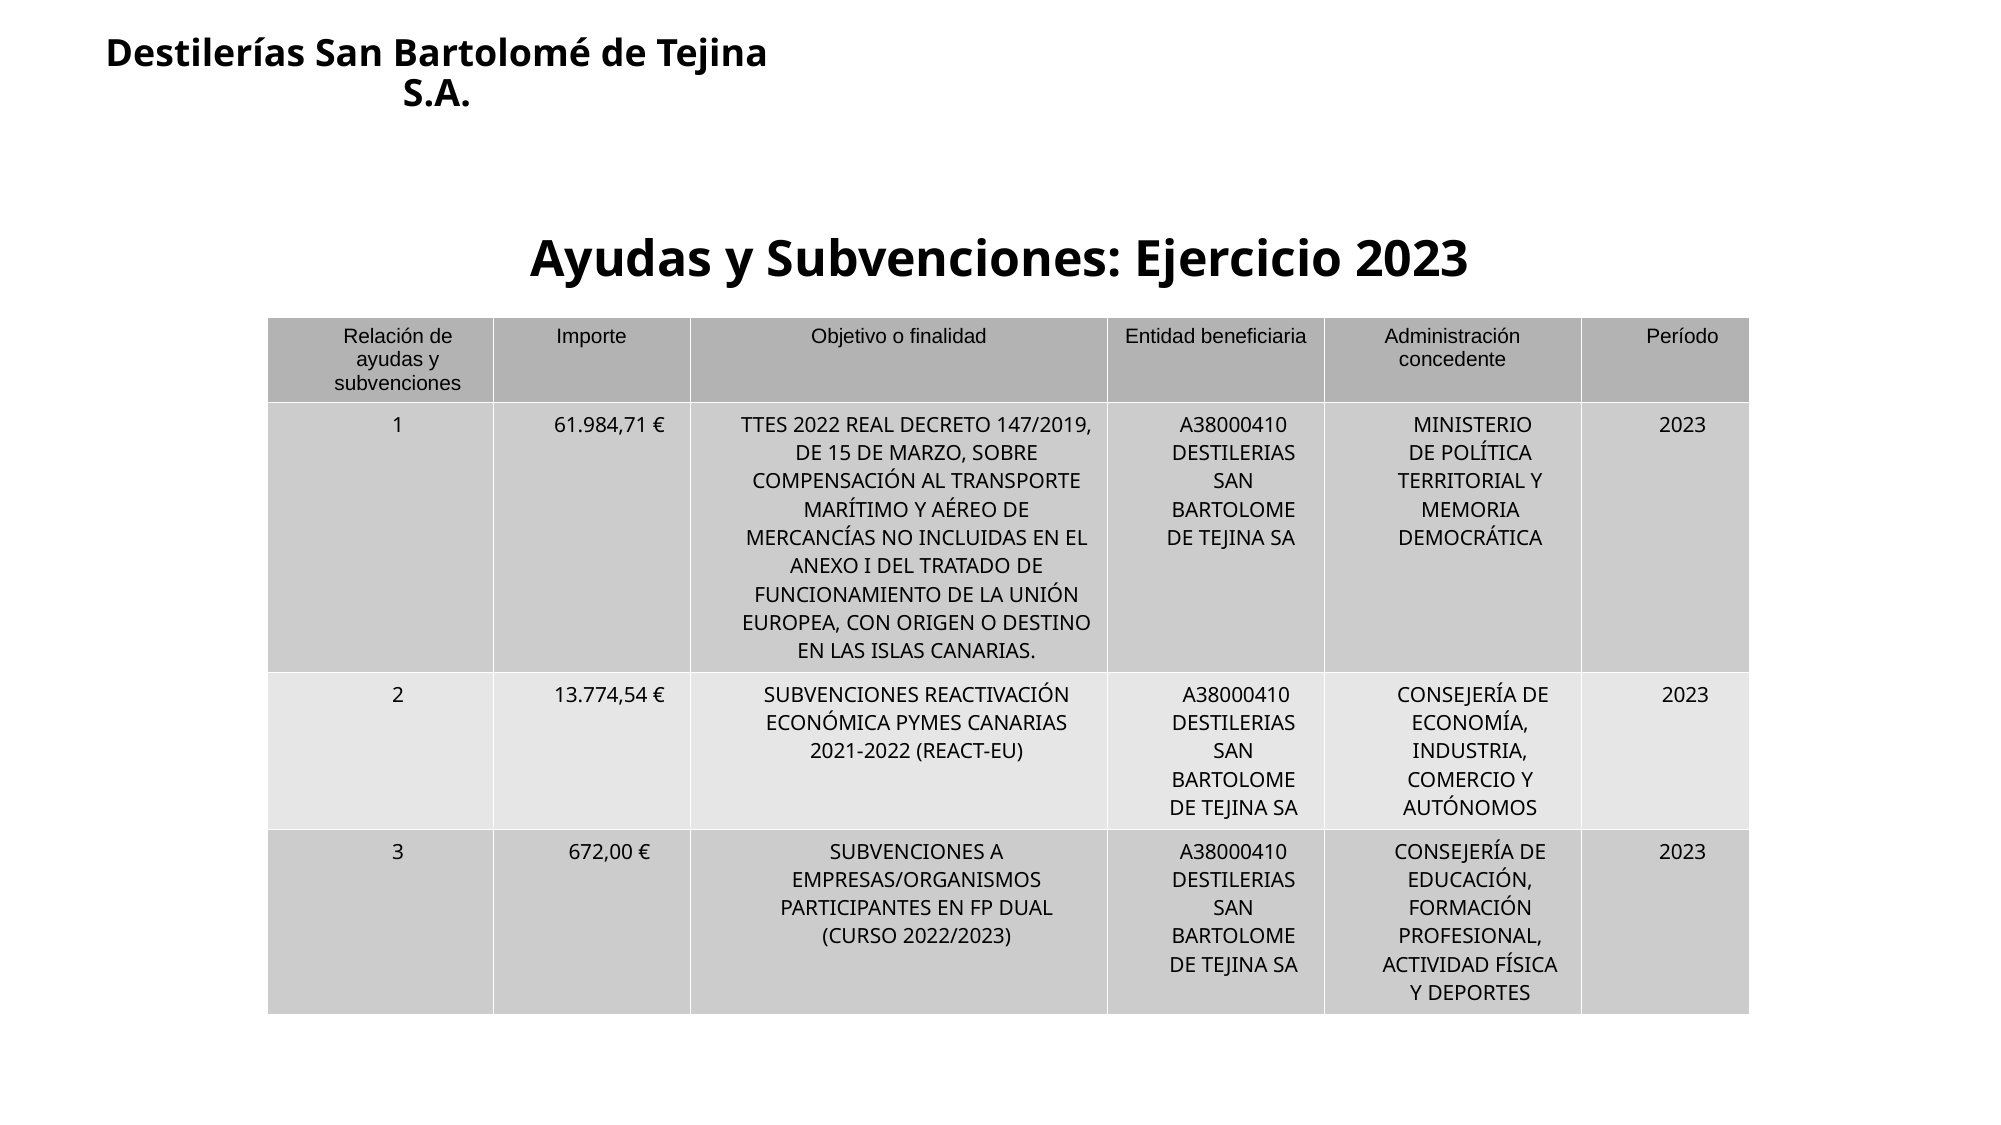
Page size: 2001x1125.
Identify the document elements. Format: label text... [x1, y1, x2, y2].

table_cell CONSEJERÍA DE ECONOMÍA, INDUSTRIA, COMERCIO Y AUTÓNOMOS [1325, 673, 1581, 829]
table_cell 13.774,54 € [494, 673, 690, 829]
table_header Importe [494, 318, 690, 402]
table_cell 1 [268, 403, 493, 672]
table_cell A38000410 DESTILERIAS SAN BARTOLOME DE TEJINA SA [1108, 830, 1324, 1014]
text_box Ayudas y Subvenciones: Ejercicio 2023 [249, 216, 1750, 295]
table_header Administración concedente [1325, 318, 1581, 402]
table_header Entidad beneficiaria [1108, 318, 1324, 402]
table_header Objetivo o finalidad [691, 318, 1107, 402]
table_cell 3 [268, 830, 493, 1014]
table_cell MINISTERIO DE POLÍTICA TERRITORIAL Y MEMORIA DEMOCRÁTICA [1325, 403, 1581, 672]
table_cell SUBVENCIONES REACTIVACIÓN ECONÓMICA PYMES CANARIAS 2021-2022 (REACT-EU) [691, 673, 1107, 829]
table_cell 2 [268, 673, 493, 829]
table_cell 2023 [1582, 403, 1749, 672]
table_cell 2023 [1582, 830, 1749, 1014]
table_cell A38000410 DESTILERIAS SAN BARTOLOME DE TEJINA SA [1108, 403, 1324, 672]
table_cell 2023 [1582, 673, 1749, 829]
table_cell 672,00 € [494, 830, 690, 1014]
table_cell CONSEJERÍA DE EDUCACIÓN, FORMACIÓN PROFESIONAL, ACTIVIDAD FÍSICA Y DEPORTES [1325, 830, 1581, 1014]
table_cell SUBVENCIONES A EMPRESAS/ORGANISMOS PARTICIPANTES EN FP DUAL (CURSO 2022/2023) [691, 830, 1107, 1014]
table_cell A38000410 DESTILERIAS SAN BARTOLOME DE TEJINA SA [1108, 673, 1324, 829]
table_cell TTES 2022 REAL DECRETO 147/2019, DE 15 DE MARZO, SOBRE COMPENSACIÓN AL TRANSPORTE MARÍTIMO Y AÉREO DE MERCANCÍAS NO INCLUIDAS EN EL ANEXO I DEL TRATADO DE FUNCIONAMIENTO DE LA UNIÓN EUROPEA, CON ORIGEN O DESTINO EN LAS ISLAS CANARIAS. [691, 403, 1107, 672]
table_cell 61.984,71 € [494, 403, 690, 672]
title Destilerías San Bartolomé de Tejina S.A. [62, 26, 813, 105]
table_header Relación de ayudas y subvenciones [268, 318, 493, 402]
table_header Período [1582, 318, 1749, 402]
